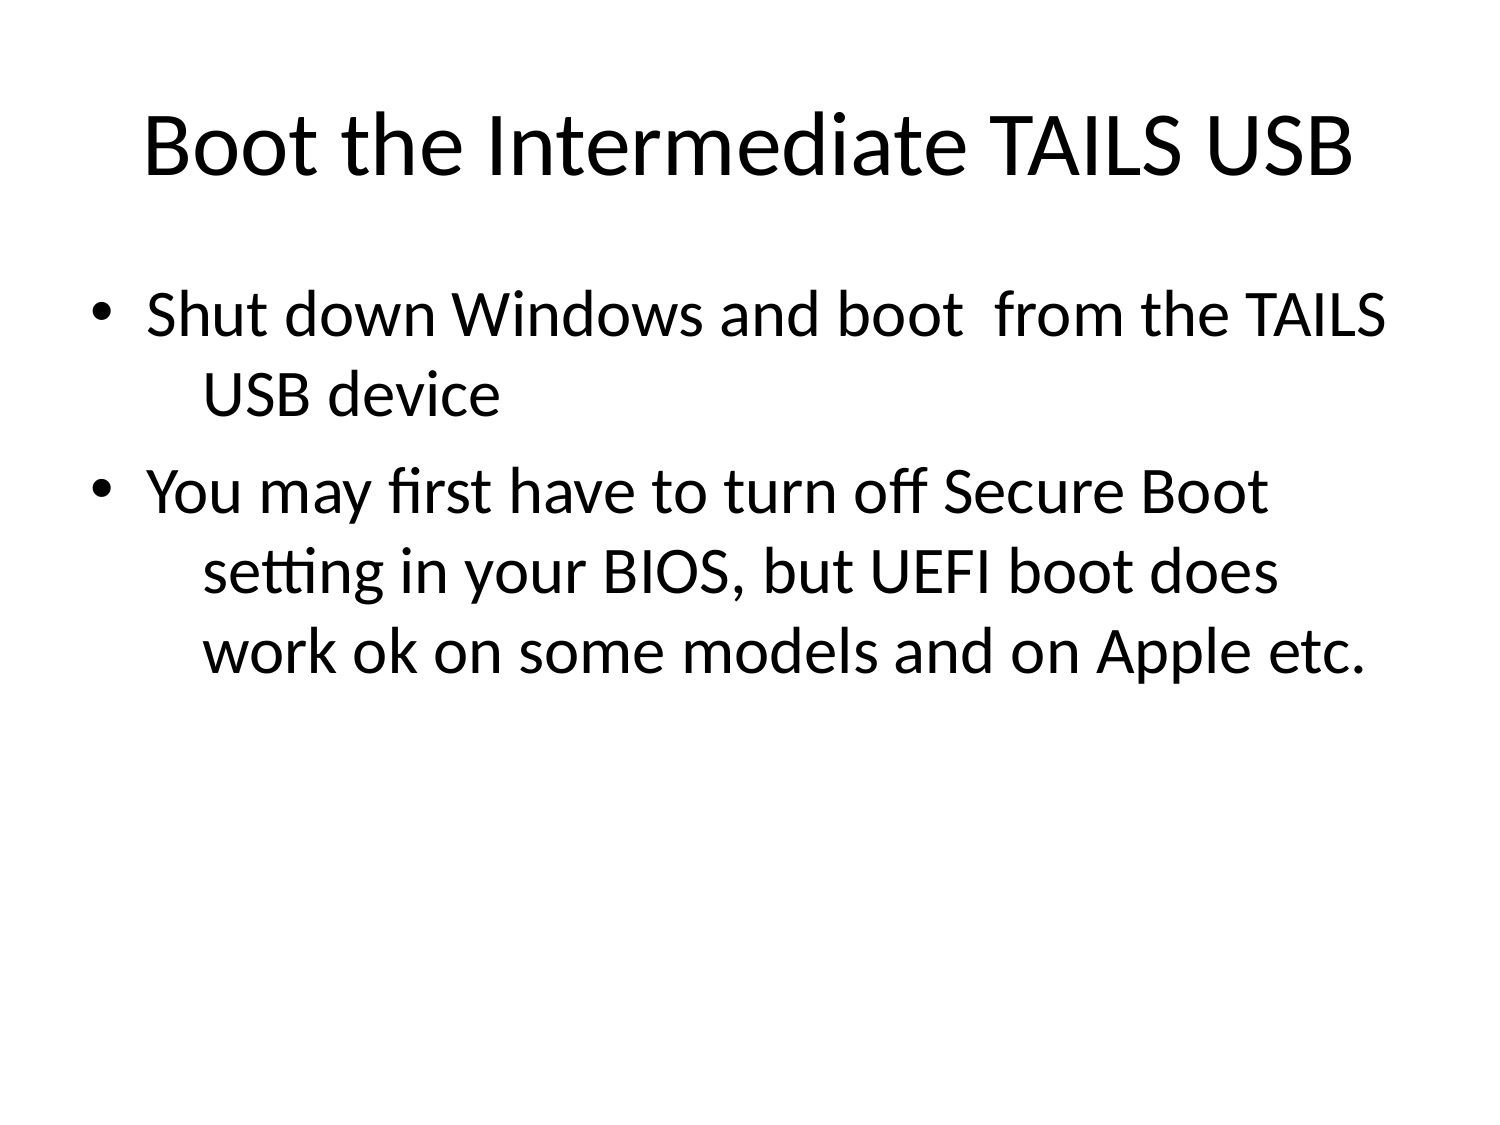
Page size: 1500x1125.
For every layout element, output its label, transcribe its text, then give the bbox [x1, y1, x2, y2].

title Boot the Intermediate TAILS USB [75, 45, 1426, 233]
list Shut down Windows and boot from the TAILS USB device You may first have to turn off Secure Boot setting in your BIOS, but UEFI boot does work ok on some models and on Apple etc. [75, 262, 1426, 1005]
